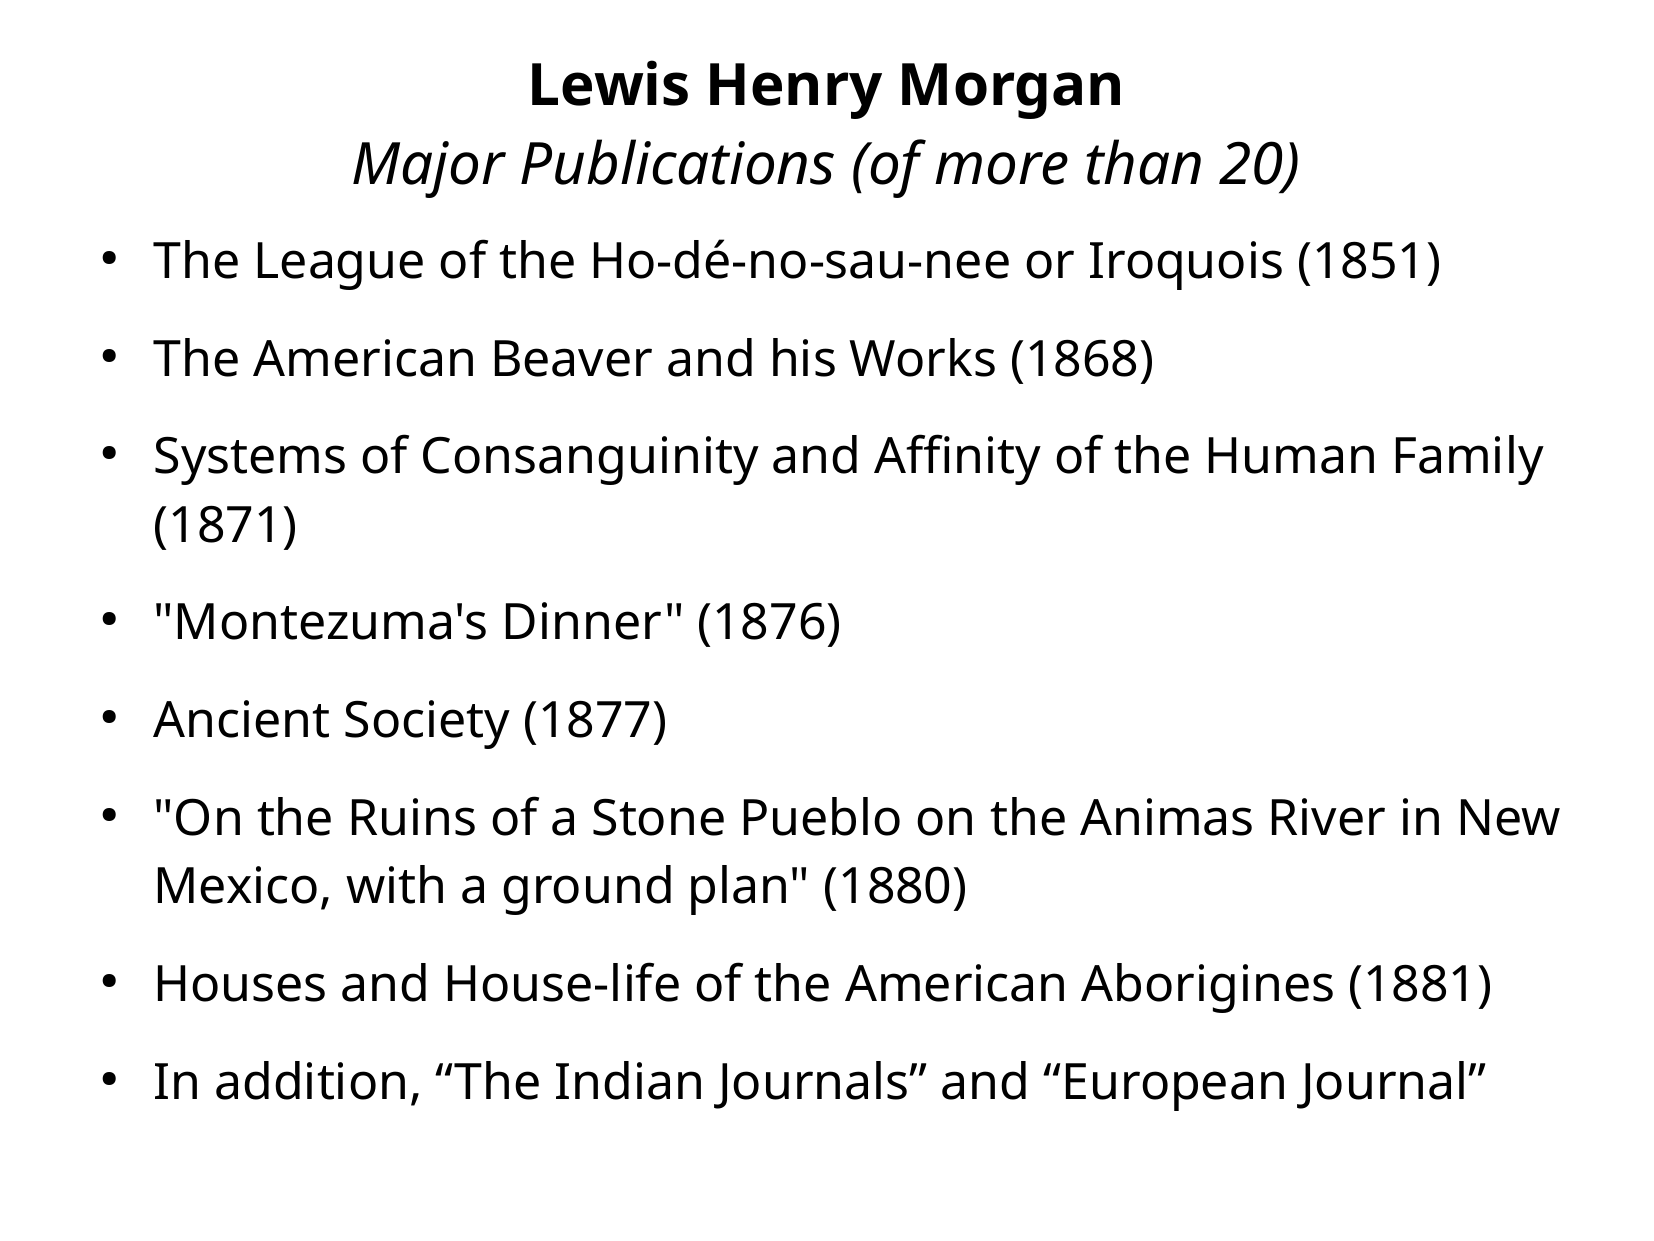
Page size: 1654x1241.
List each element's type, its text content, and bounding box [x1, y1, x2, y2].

list The League of the Ho-dé-no-sau-nee or Iroquois (1851) The American Beaver and his Works (1868) Systems of Consanguinity and Affinity of the Human Family (1871) "Montezuma's Dinner" (1876) Ancient Society (1877) "On the Ruins of a Stone Pueblo on the Animas River in New Mexico, with a ground plan" (1880) Houses and House-life of the American Aborigines (1881) In addition, “The Indian Journals” and “European Journal” [82, 225, 1571, 1155]
title Lewis Henry Morgan Major Publications (of more than 20) [82, 49, 1571, 196]
